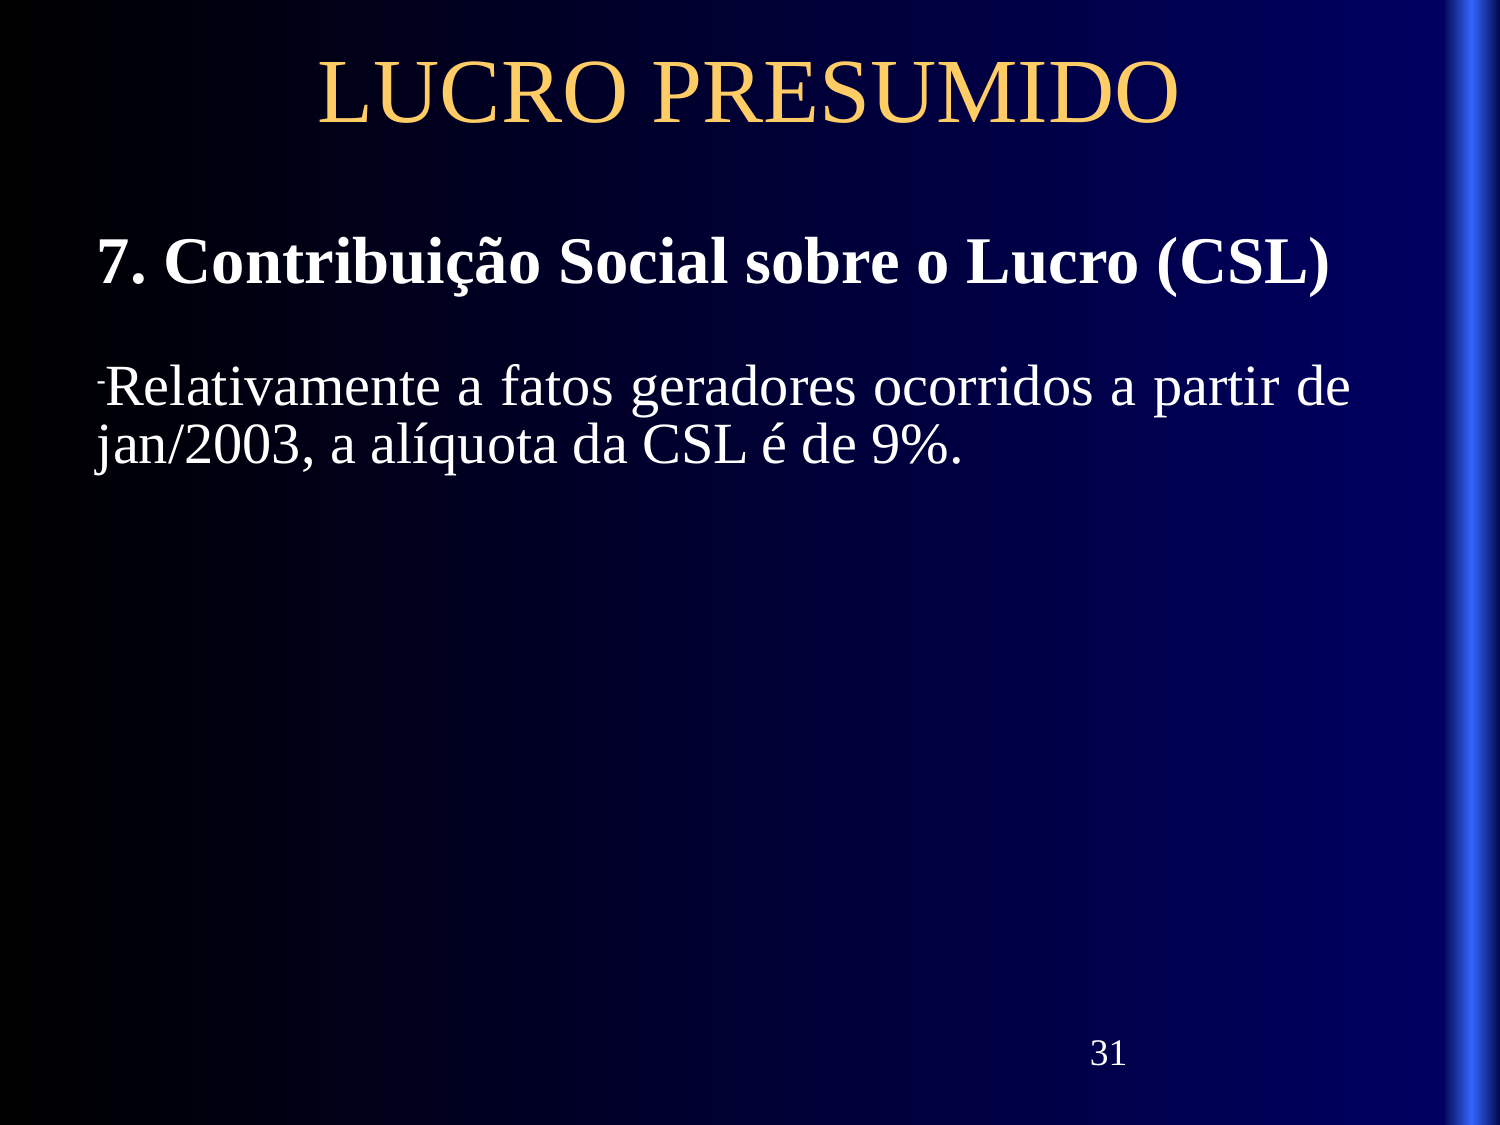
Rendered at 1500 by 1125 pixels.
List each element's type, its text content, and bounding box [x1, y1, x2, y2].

text_box 7. Contribuição Social sobre o Lucro (CSL) Relativamente a fatos geradores ocorridos a partir de jan/2003, a alíquota da CSL é de 9%. [81, 222, 1411, 898]
title LUCRO PRESUMIDO [112, 23, 1388, 211]
